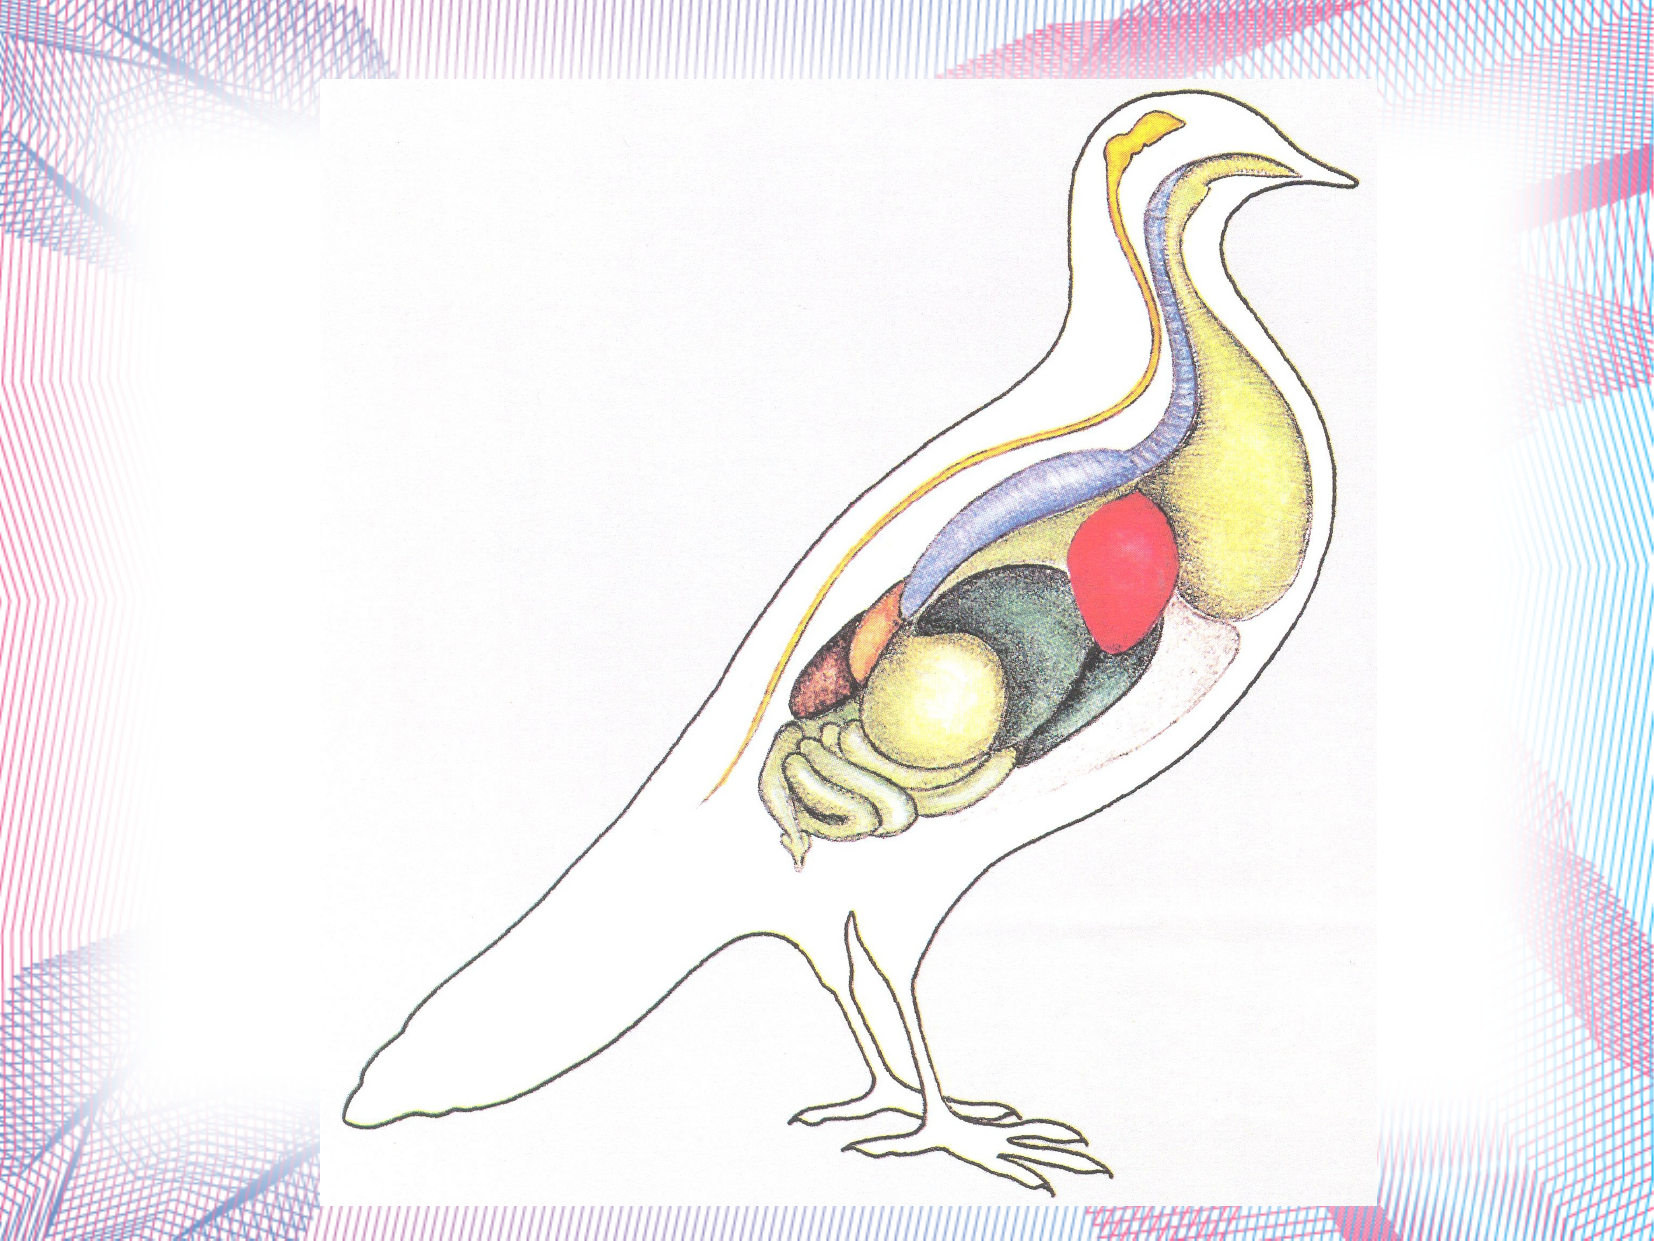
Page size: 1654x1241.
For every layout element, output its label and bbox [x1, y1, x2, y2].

picture [320, 79, 1377, 1206]
